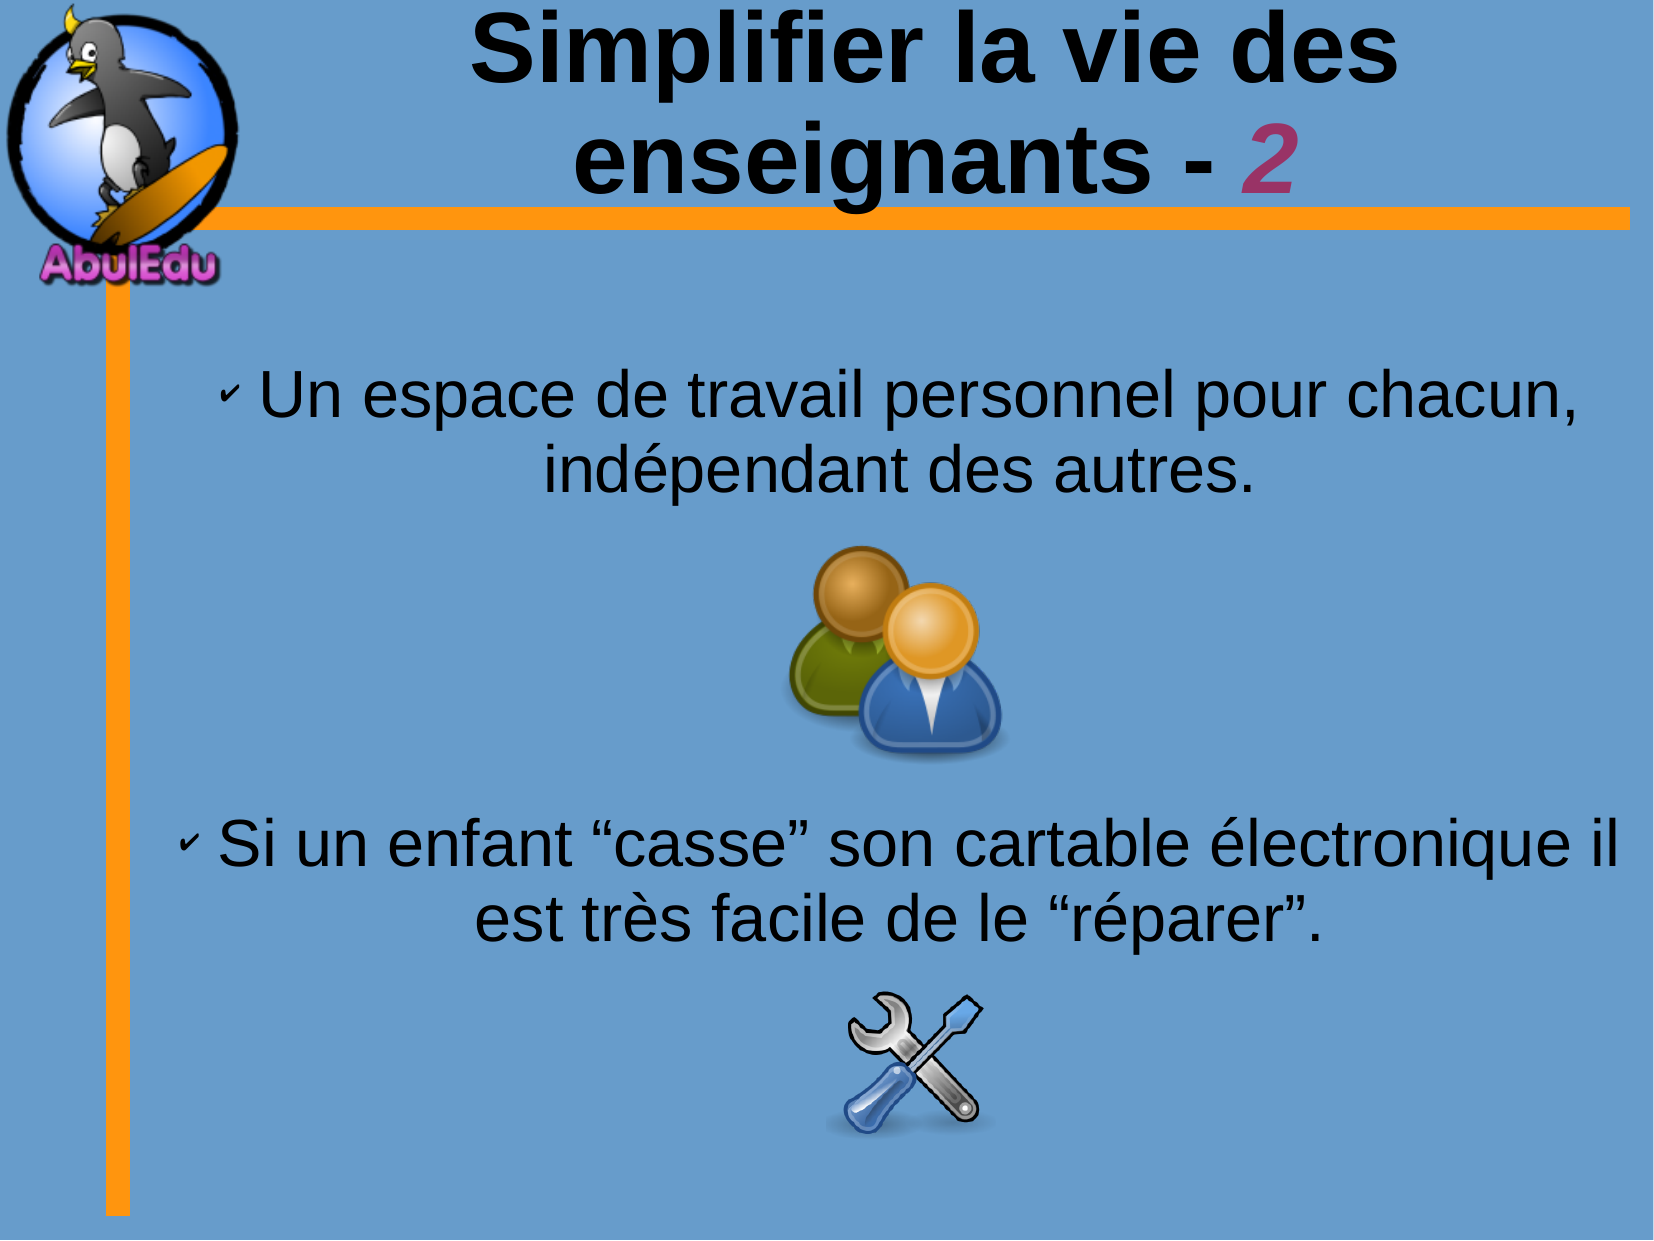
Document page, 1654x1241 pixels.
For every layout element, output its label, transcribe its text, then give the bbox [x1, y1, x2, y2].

picture [0, 0, 248, 292]
picture [767, 531, 1020, 784]
picture [826, 974, 996, 1143]
title Simplifier la vie des enseignants - 2 [248, 0, 1636, 216]
subtitle Un espace de travail personnel pour chacun, indépendant des autres. Si un enfant “casse” son cartable électronique il est très facile de le “réparer”. [177, 295, 1625, 1093]
